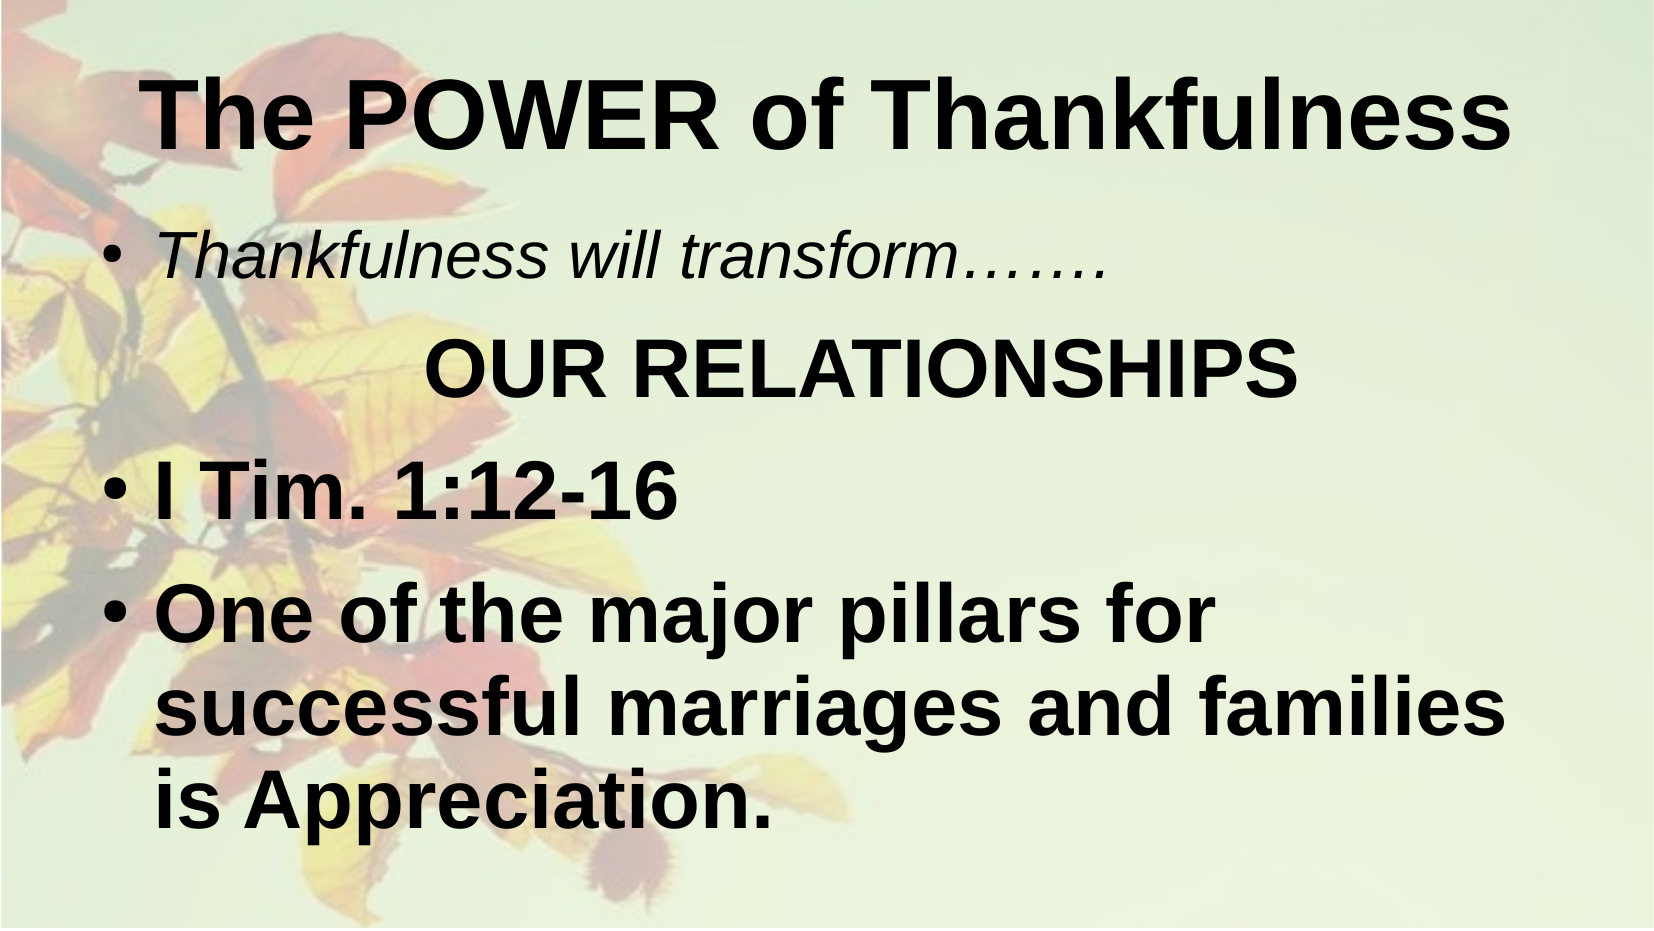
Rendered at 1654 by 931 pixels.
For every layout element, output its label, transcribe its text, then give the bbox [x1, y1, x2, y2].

list Thankfulness will transform……. OUR RELATIONSHIPS I Tim. 1:12-16 One of the major pillars for successful marriages and families is Appreciation. [82, 217, 1571, 916]
title The POWER of Thankfulness [82, 37, 1571, 193]
picture [1, 0, 1654, 928]
